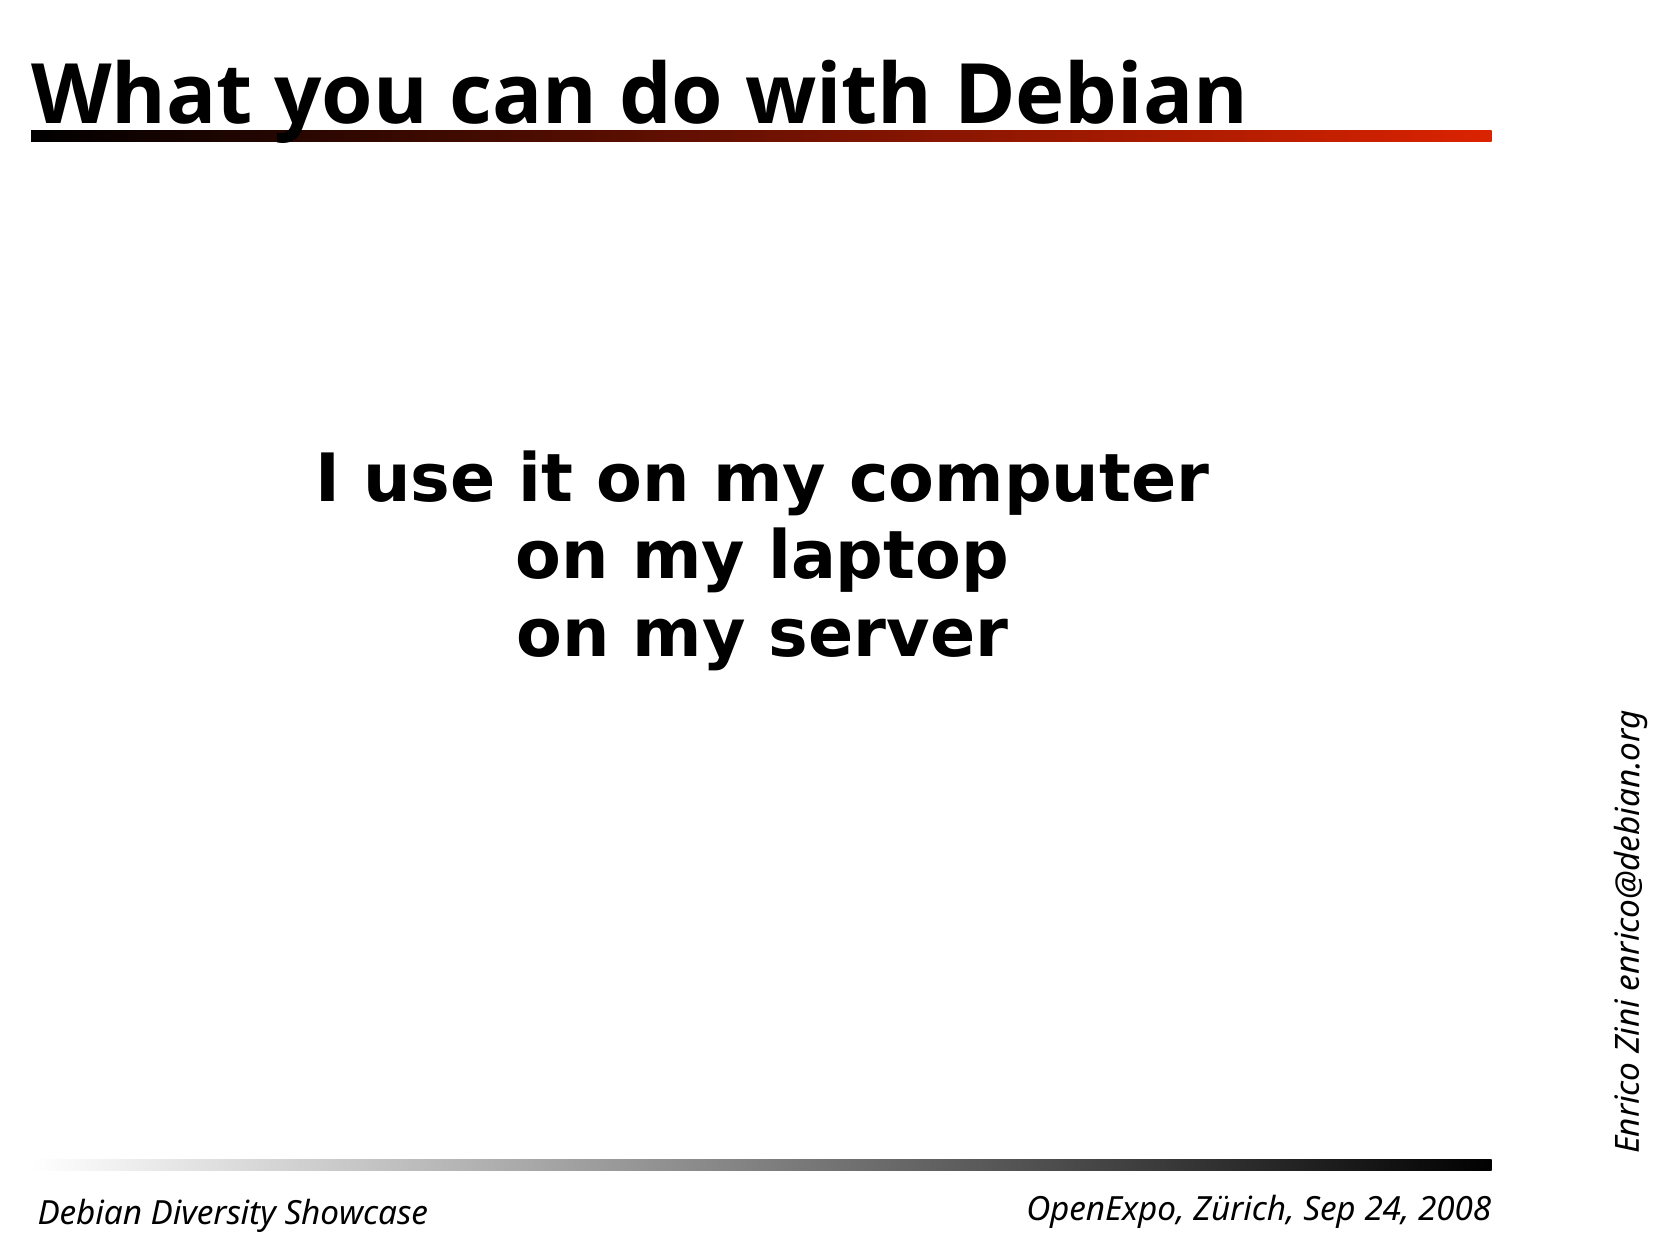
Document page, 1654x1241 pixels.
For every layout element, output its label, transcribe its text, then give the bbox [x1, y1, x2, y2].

text_box I use it on my computer on my laptop on my server [30, 439, 1495, 673]
text_box What you can do with Debian [31, 34, 1438, 168]
